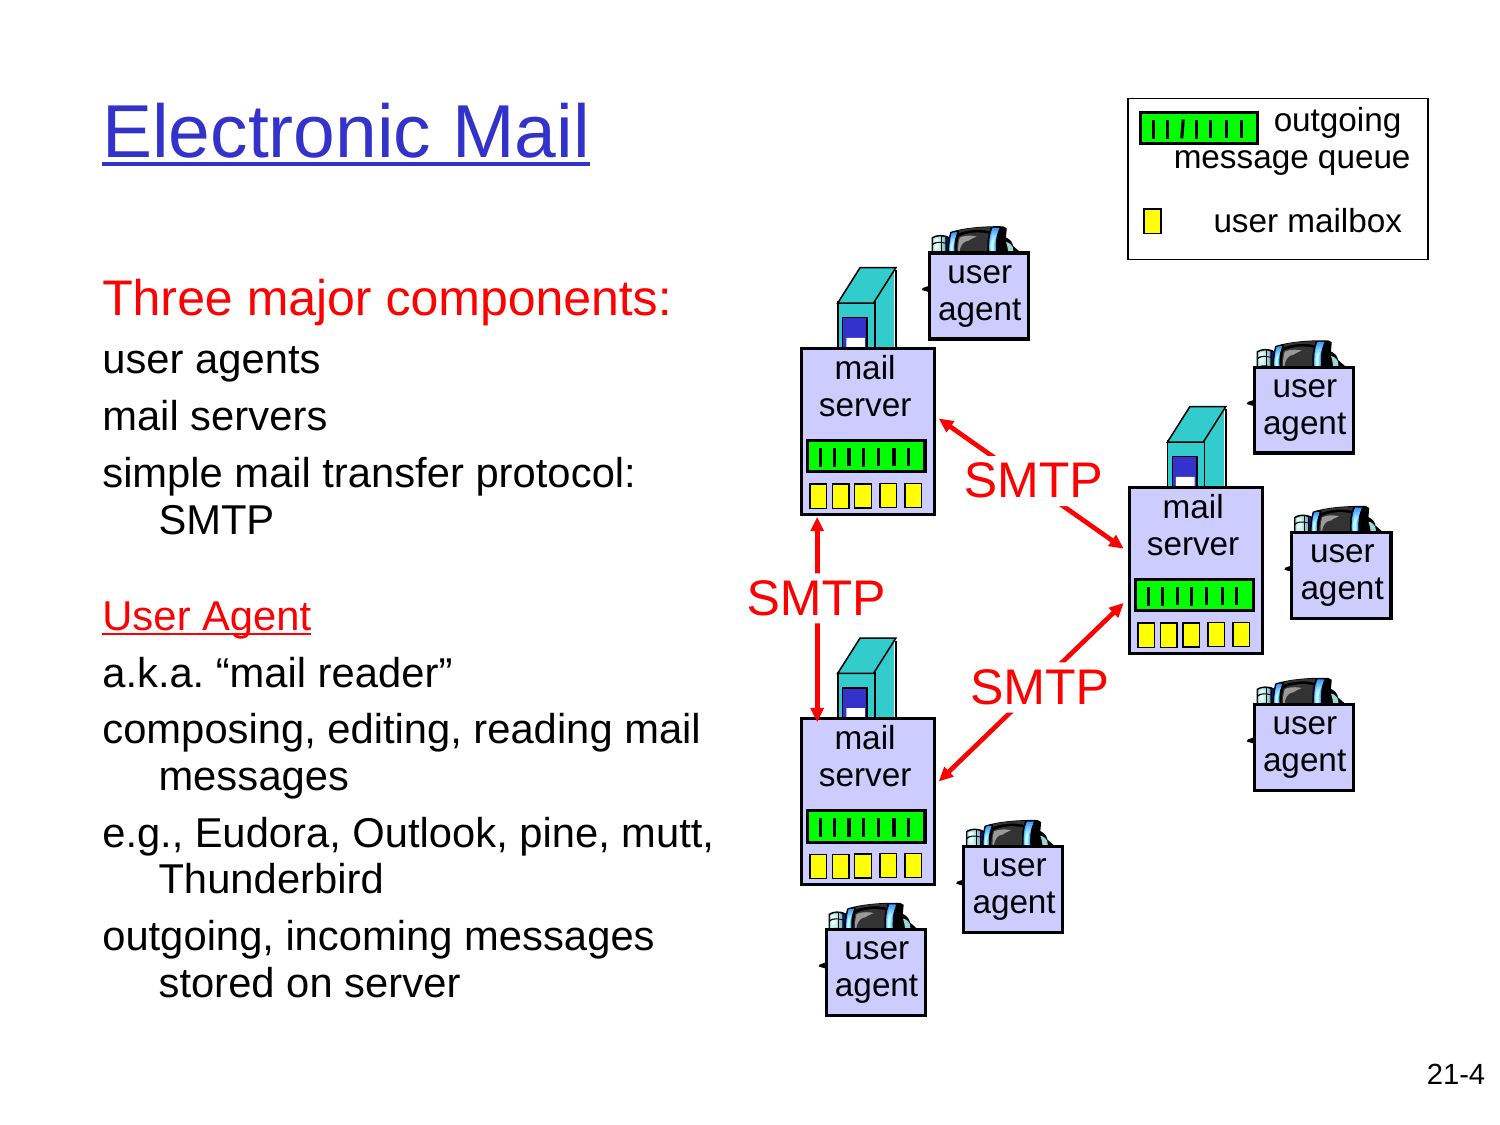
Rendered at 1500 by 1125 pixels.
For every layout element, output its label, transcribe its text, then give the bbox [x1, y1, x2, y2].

text_box outgoing message queue [1158, 93, 1426, 183]
text_box [1254, 787, 1354, 791]
text_box [1140, 112, 1158, 144]
picture [956, 819, 1059, 902]
text_box [1129, 487, 1263, 654]
text_box [826, 1012, 926, 1016]
text_box [1167, 406, 1226, 480]
text_box [1254, 450, 1354, 454]
text_box user agent [1248, 359, 1362, 450]
list Three major components: user agents mail servers simple mail transfer protocol: SMTP User Agent a.k.a. “mail reader” composing, editing, reading mail messages e.g., Eudora, Outlook, pine, mutt, Thunderbird outgoing, incoming messages stored on server [87, 262, 733, 1026]
text_box user agent [923, 245, 1037, 336]
text_box mail server [1132, 480, 1255, 571]
picture [1246, 339, 1349, 422]
text_box [963, 929, 1063, 933]
title Electronic Mail [87, 37, 1363, 225]
title Electronic Mail [1129, 99, 1363, 225]
text_box SMTP [949, 444, 1118, 517]
picture [818, 902, 921, 985]
text_box mail server [804, 712, 927, 802]
picture [1246, 677, 1349, 760]
text_box [1144, 209, 1161, 234]
text_box [1291, 615, 1391, 619]
text_box SMTP [731, 562, 901, 634]
text_box user agent [820, 922, 934, 1012]
text_box user agent [957, 839, 1071, 929]
text_box user mailbox [1198, 195, 1418, 248]
text_box [801, 718, 935, 885]
picture [921, 225, 1024, 308]
text_box [801, 348, 935, 515]
picture [1284, 505, 1387, 588]
text_box mail server [804, 341, 927, 432]
text_box user agent [1285, 525, 1399, 615]
text_box [837, 638, 896, 712]
text_box user agent [1248, 697, 1362, 787]
text_box SMTP [955, 651, 1124, 723]
text_box [837, 267, 896, 341]
